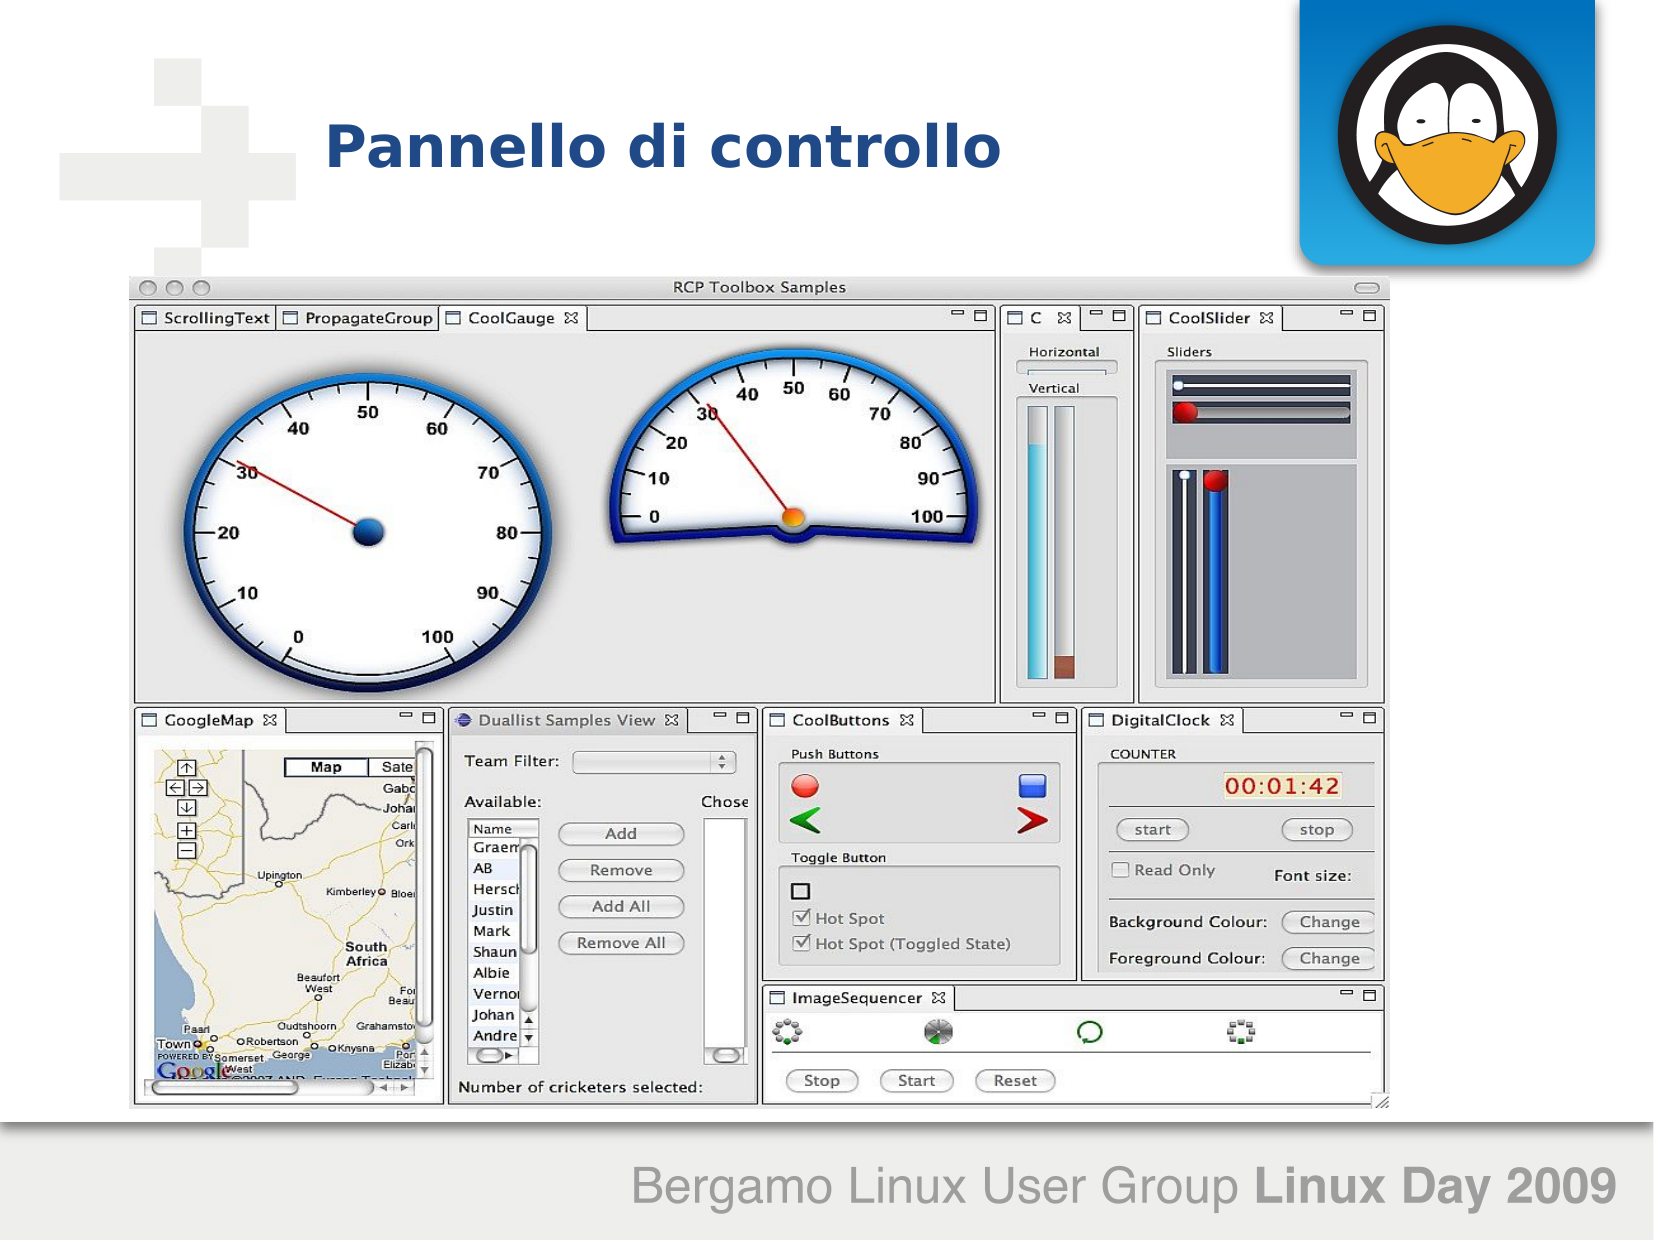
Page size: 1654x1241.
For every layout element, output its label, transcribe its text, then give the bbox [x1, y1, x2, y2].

title Pannello di controllo [324, 66, 1247, 229]
picture [0, 0, 1654, 1240]
